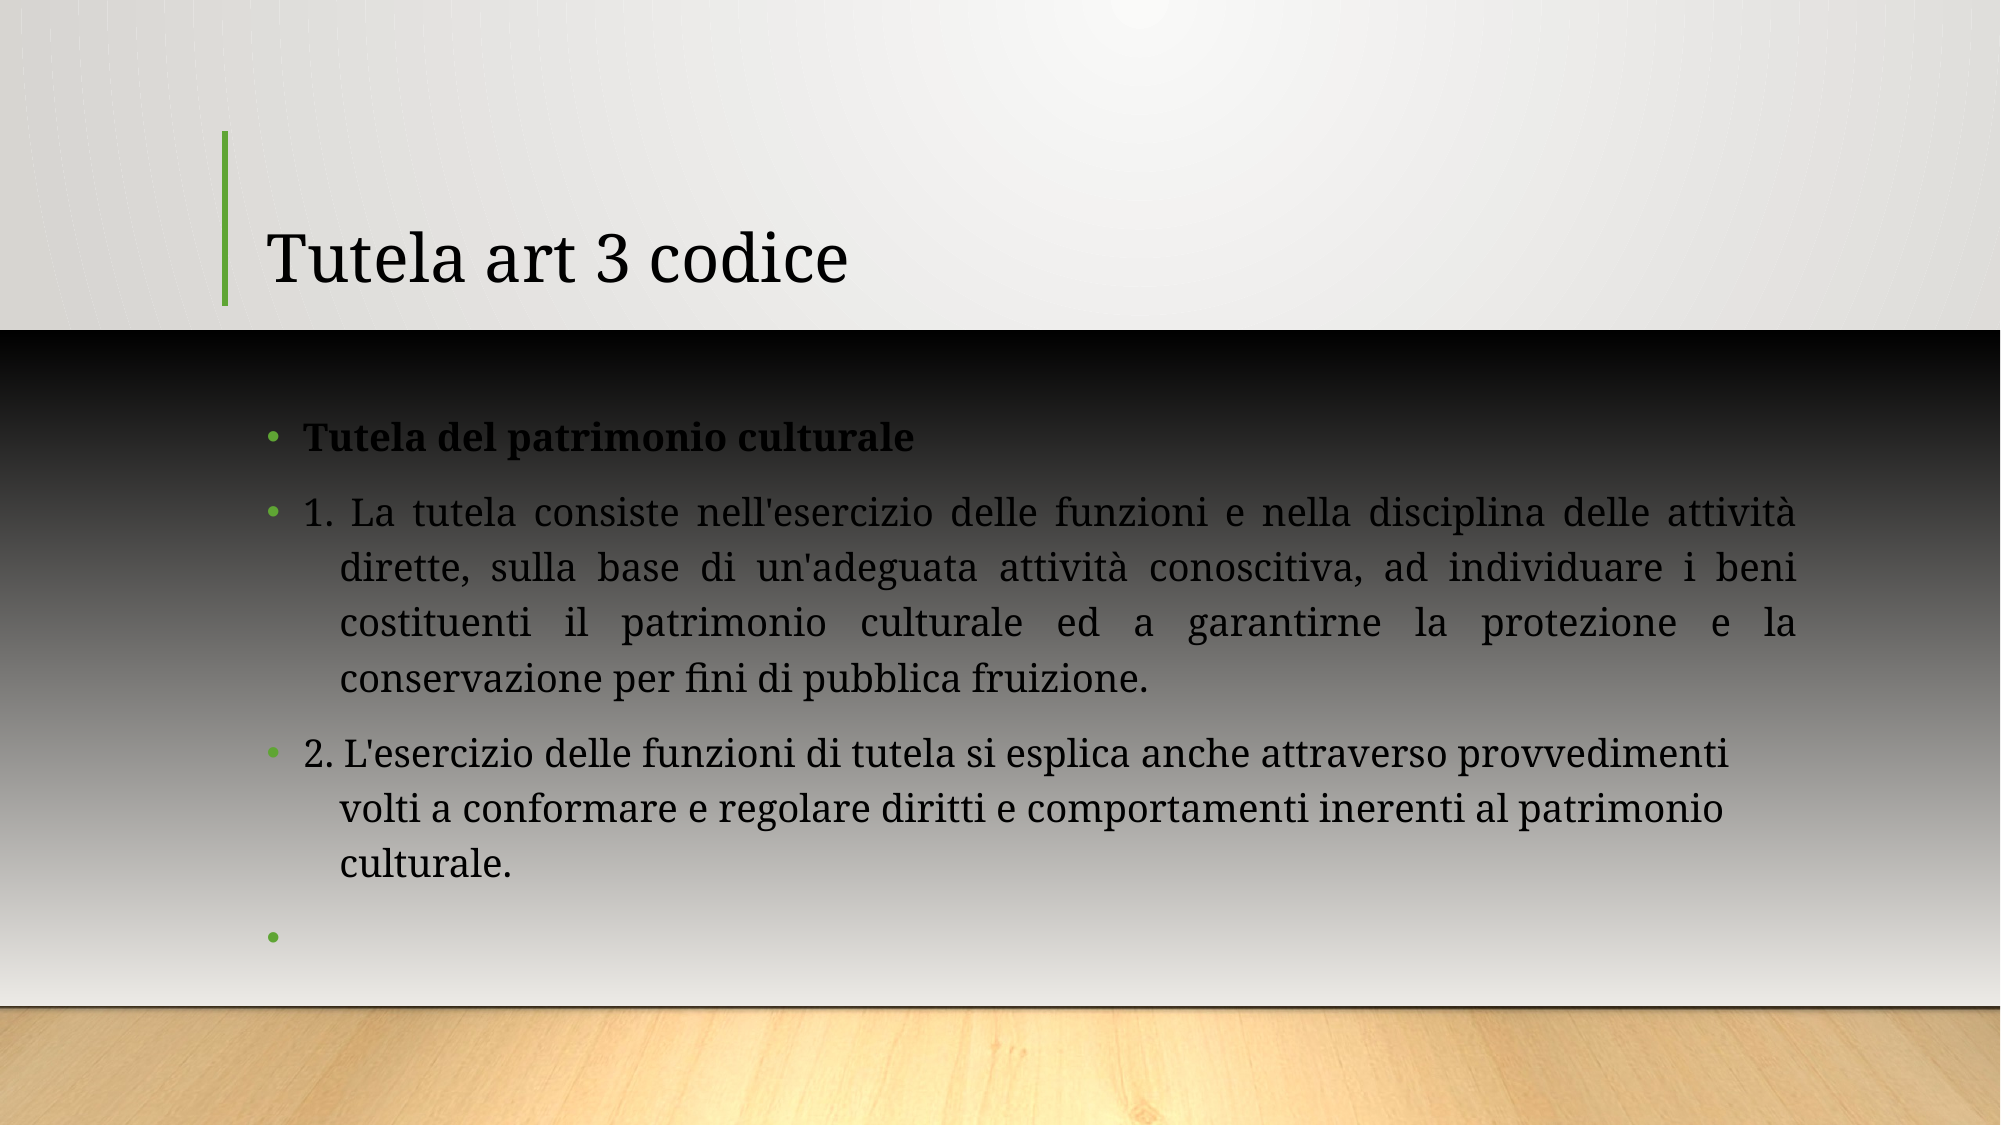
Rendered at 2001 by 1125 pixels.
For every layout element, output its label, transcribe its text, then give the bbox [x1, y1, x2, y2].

list Tutela del patrimonio culturale 1. La tutela consiste nell'esercizio delle funzioni e nella disciplina delle attività dirette, sulla base di un'adeguata attività conoscitiva, ad individuare i beni costituenti il patrimonio culturale ed a garantirne la protezione e la conservazione per fini di pubblica fruizione. 2. L'esercizio delle funzioni di tutela si esplica anche attraverso provvedimenti volti a conformare e regolare diritti e comportamenti inerenti al patrimonio culturale. [251, 330, 1814, 897]
title Tutela art 3 codice [251, 131, 1814, 305]
